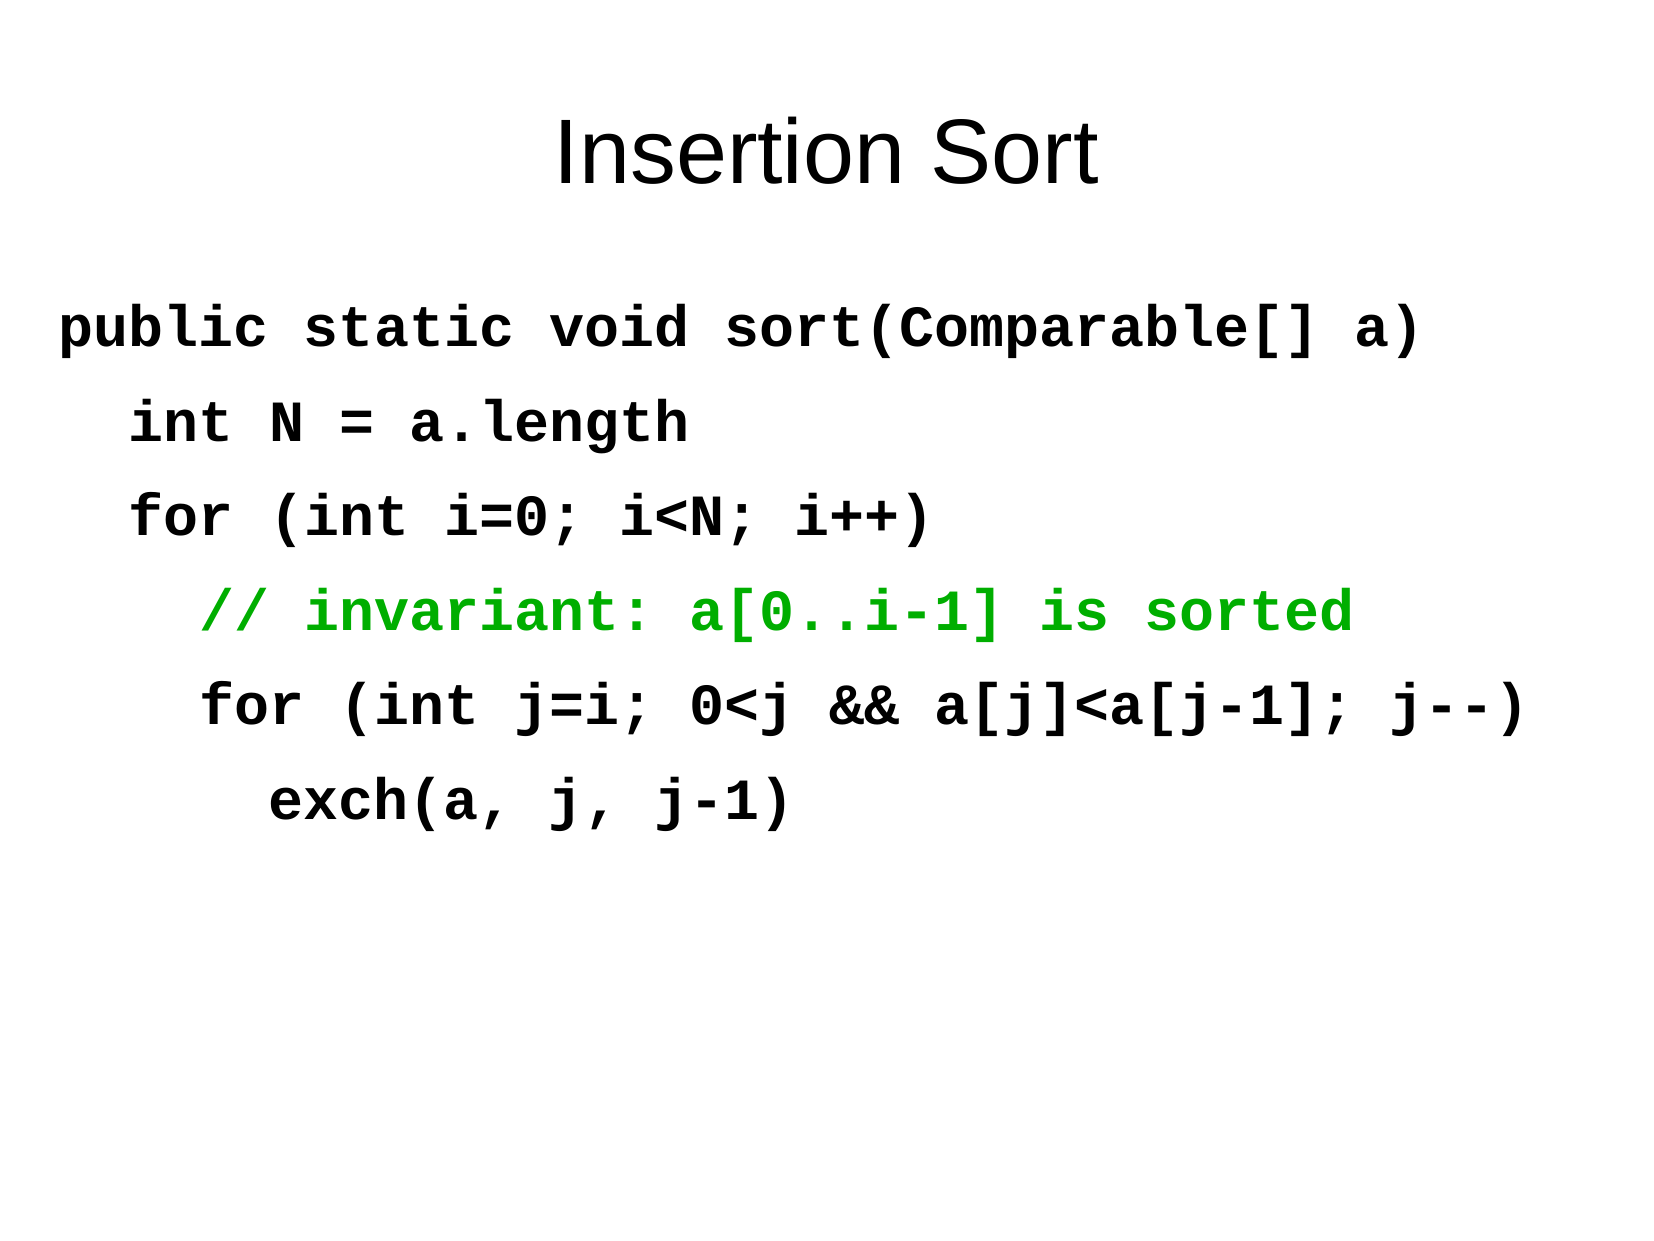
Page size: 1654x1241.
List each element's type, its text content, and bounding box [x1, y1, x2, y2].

list public static void sort(Comparable[] a) int N = a.length for (int i=0; i<N; i++) // invariant: a[0..i-1] is sorted for (int j=i; 0<j && a[j]<a[j-1]; j--) exch(a, j, j-1) [59, 290, 1630, 1114]
title Insertion Sort [82, 49, 1571, 257]
